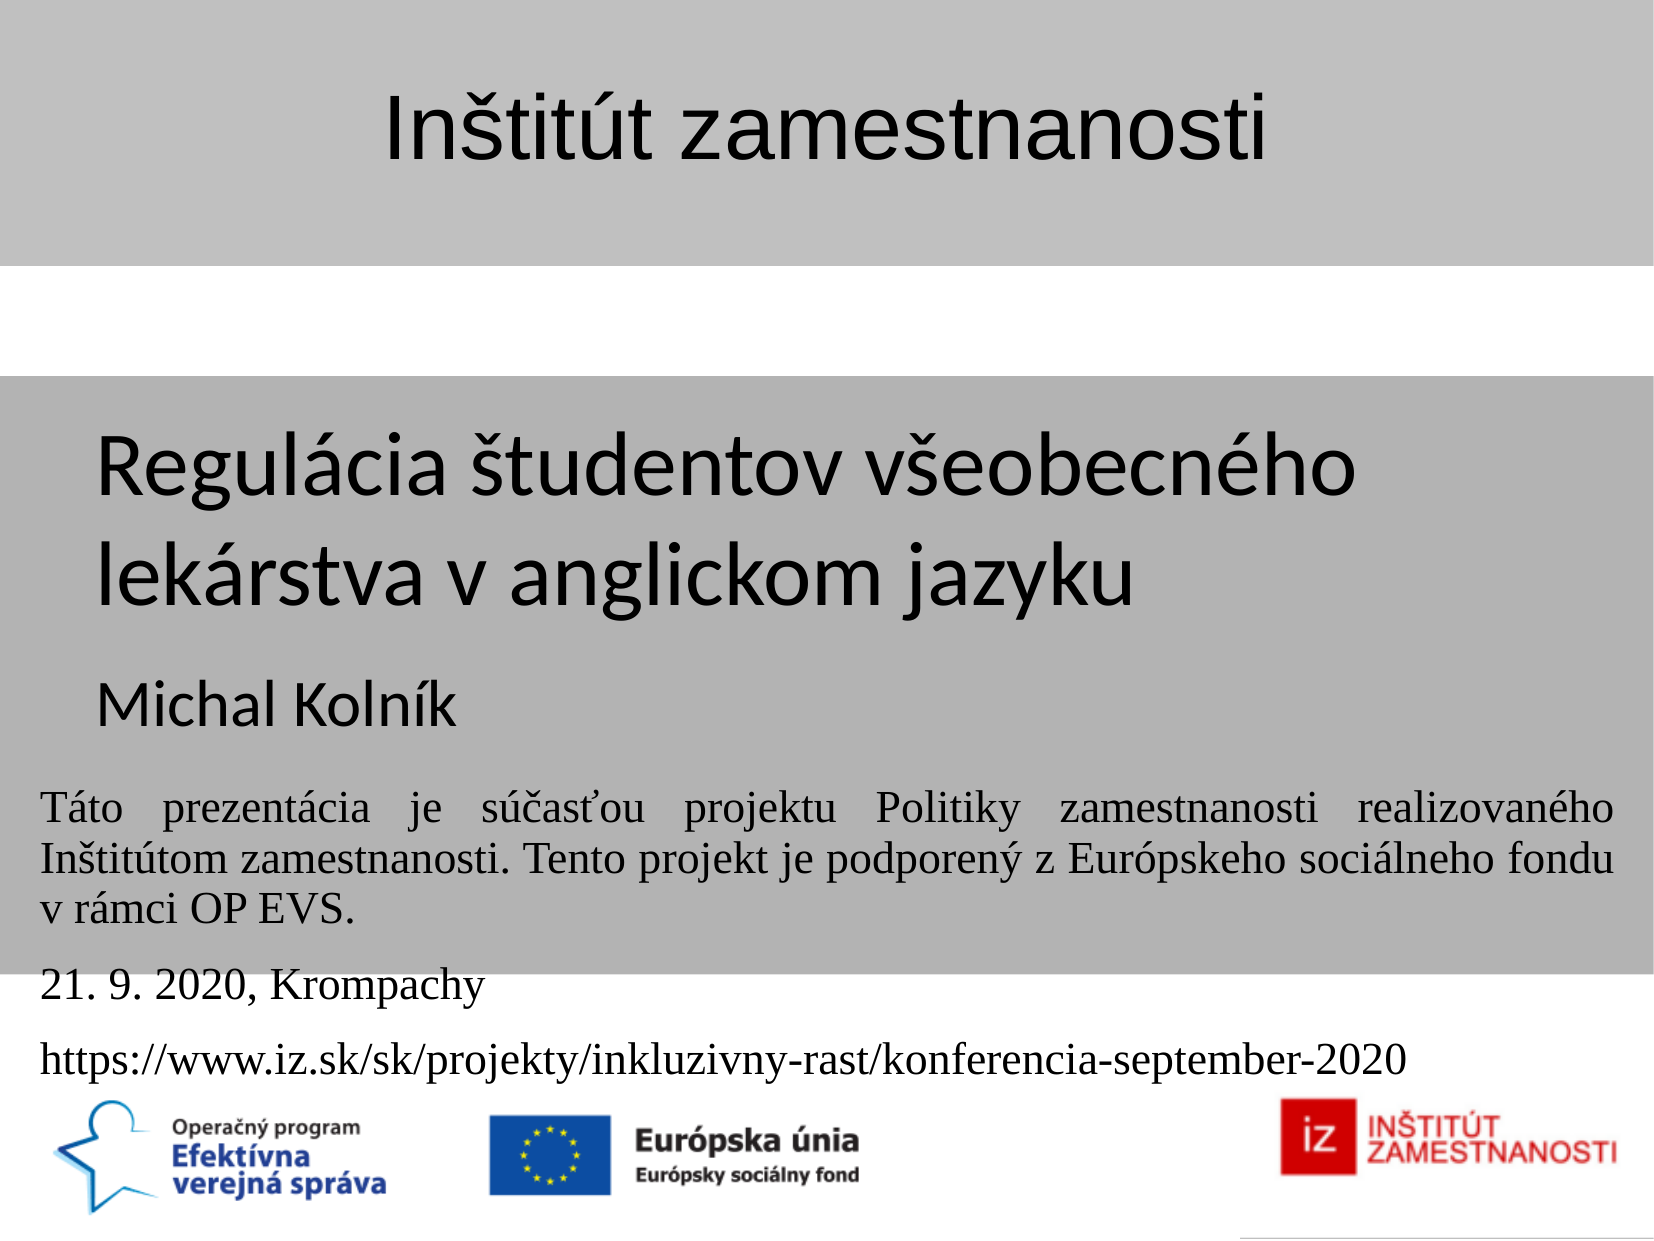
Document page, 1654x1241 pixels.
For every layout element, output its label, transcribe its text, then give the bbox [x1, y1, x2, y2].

text_box [0, 376, 1654, 975]
picture [29, 1093, 886, 1241]
text_box Regulácia študentov všeobecného lekárstva v anglickom jazyku [80, 396, 1631, 631]
text_box Táto prezentácia je súčasťou projektu Politiky zamestnanosti realizovaného Inštitútom zamestnanosti. Tento projekt je podporený z Európskeho sociálneho fondu v rámci OP EVS. 21. 9. 2020, Krompachy https://www.iz.sk/sk/projekty/inkluzivny-rast/konferencia-september-2020 [24, 774, 1631, 1093]
title Inštitút zamestnanosti [88, 29, 1565, 237]
text_box Michal Kolník [81, 652, 642, 747]
picture [1240, 1033, 1654, 1241]
